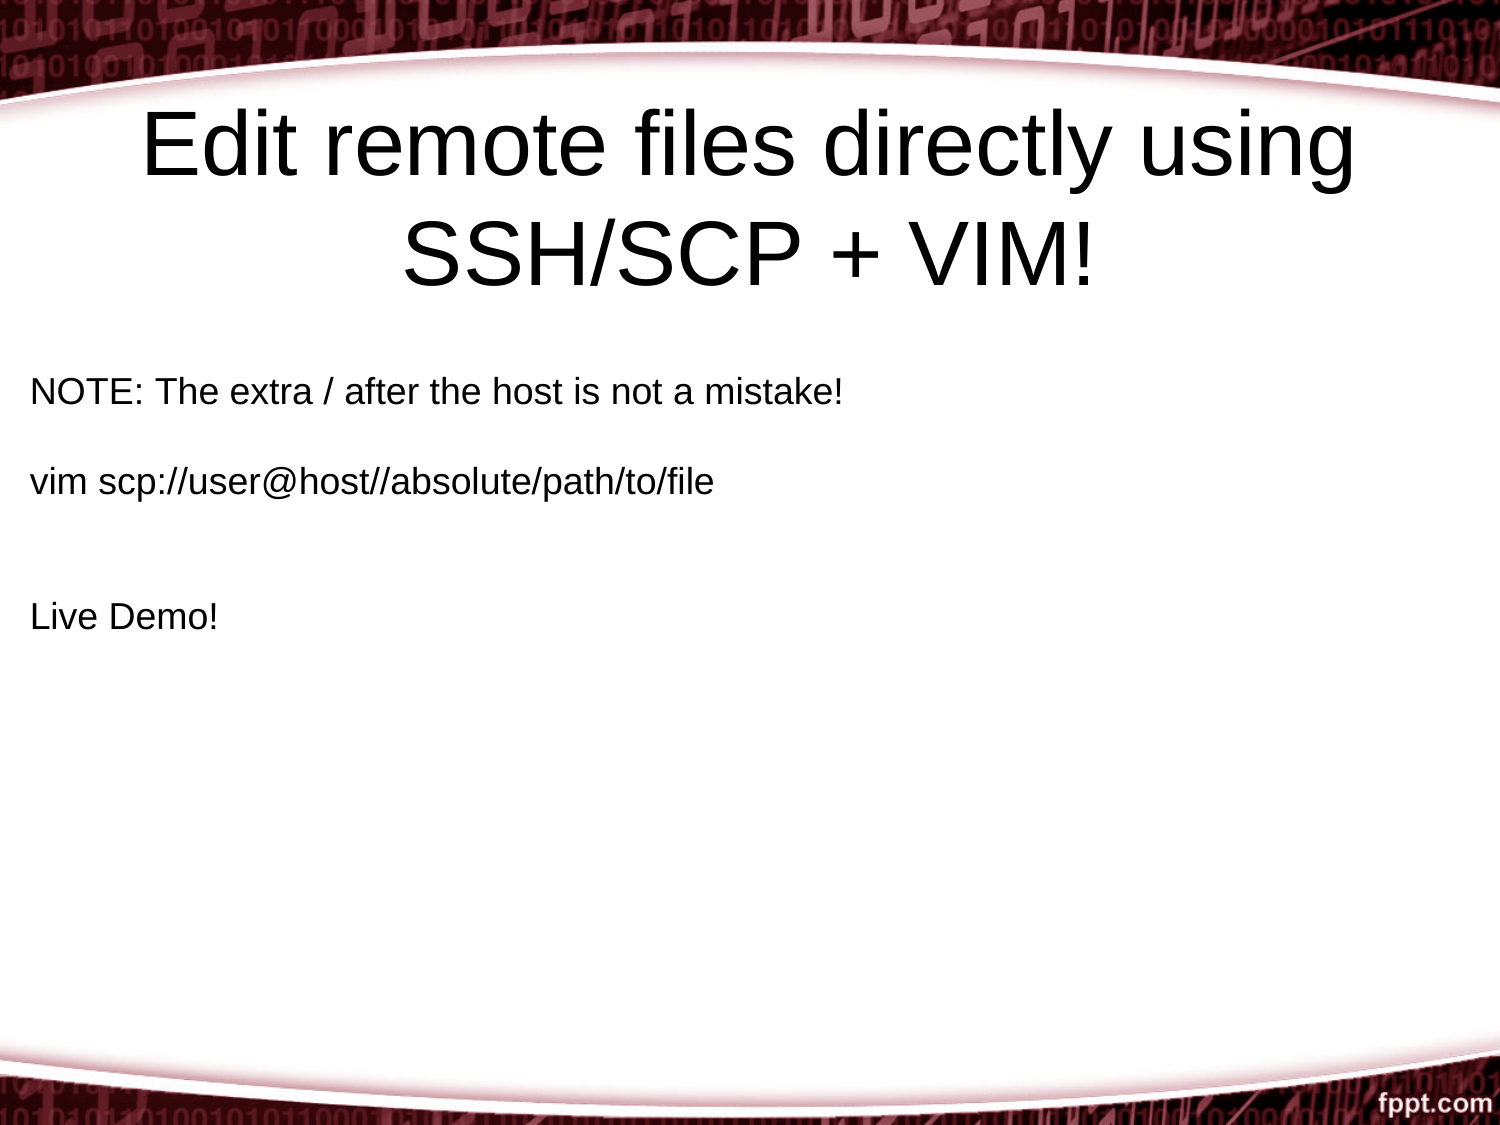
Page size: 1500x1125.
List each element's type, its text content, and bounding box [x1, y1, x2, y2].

text_box NOTE: The extra / after the host is not a mistake! vim scp://user@host//absolute/path/to/file Live Demo! [15, 224, 1486, 645]
picture [0, 0, 1500, 1125]
title Edit remote files directly using SSH/SCP + VIM! [75, 0, 1426, 224]
